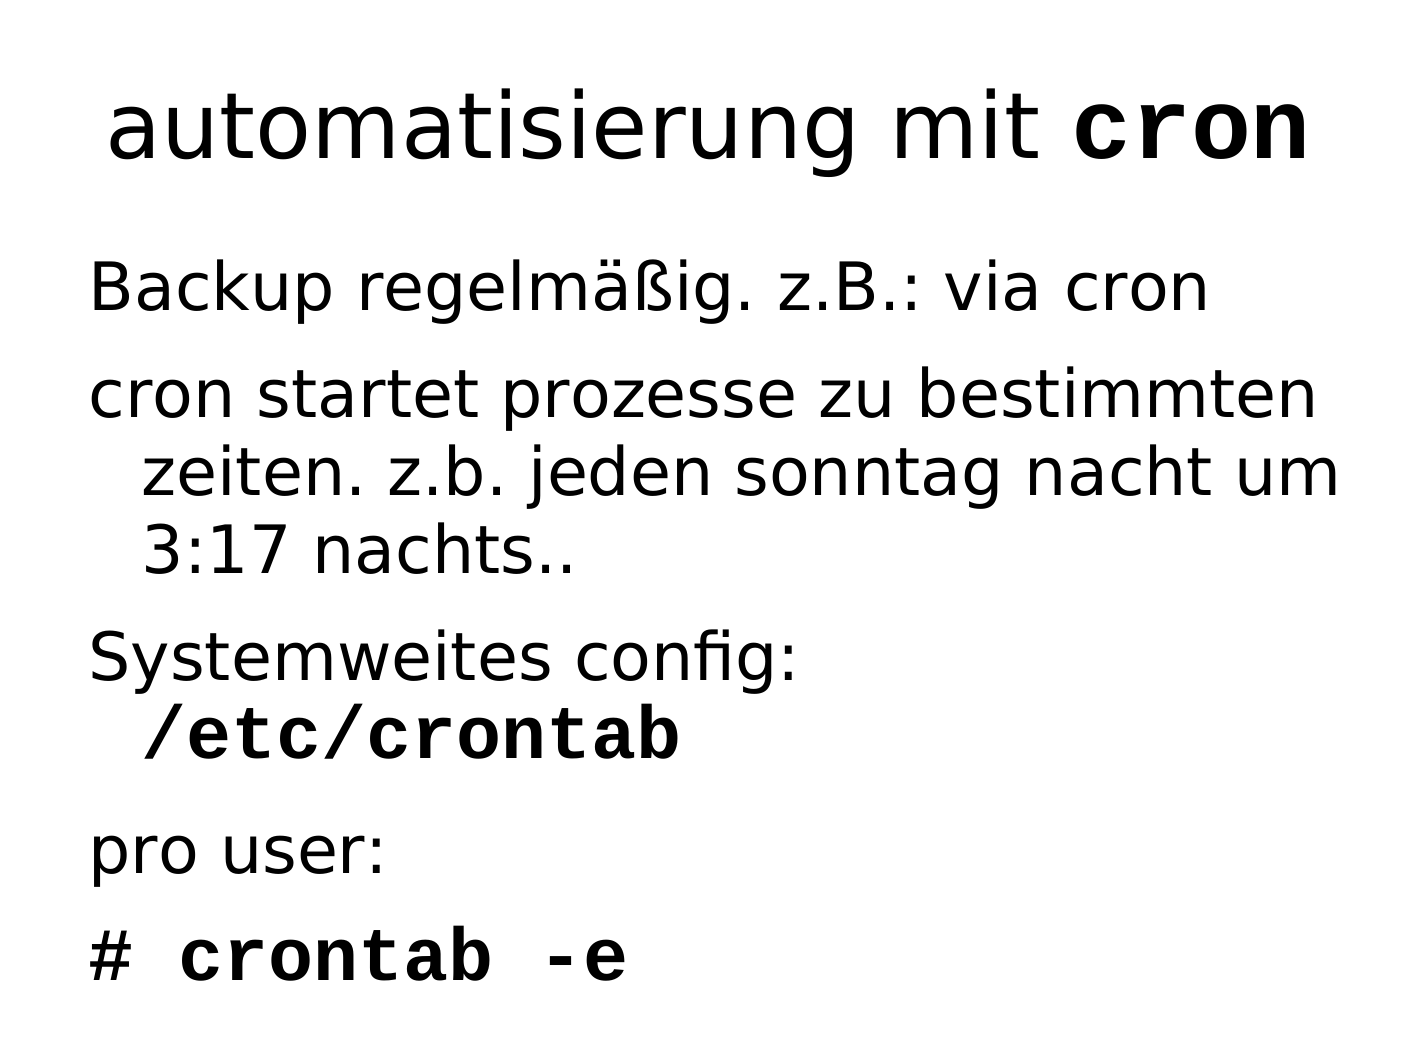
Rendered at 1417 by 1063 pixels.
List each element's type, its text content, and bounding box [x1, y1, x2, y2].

list Backup regelmäßig. z.B.: via cron cron startet prozesse zu bestimmten zeiten. z.b. jeden sonntag nacht um 3:17 nachts.. Systemweites config: /etc/crontab pro user: # crontab -e [70, 248, 1346, 1004]
title automatisierung mit cron [70, 49, 1346, 213]
